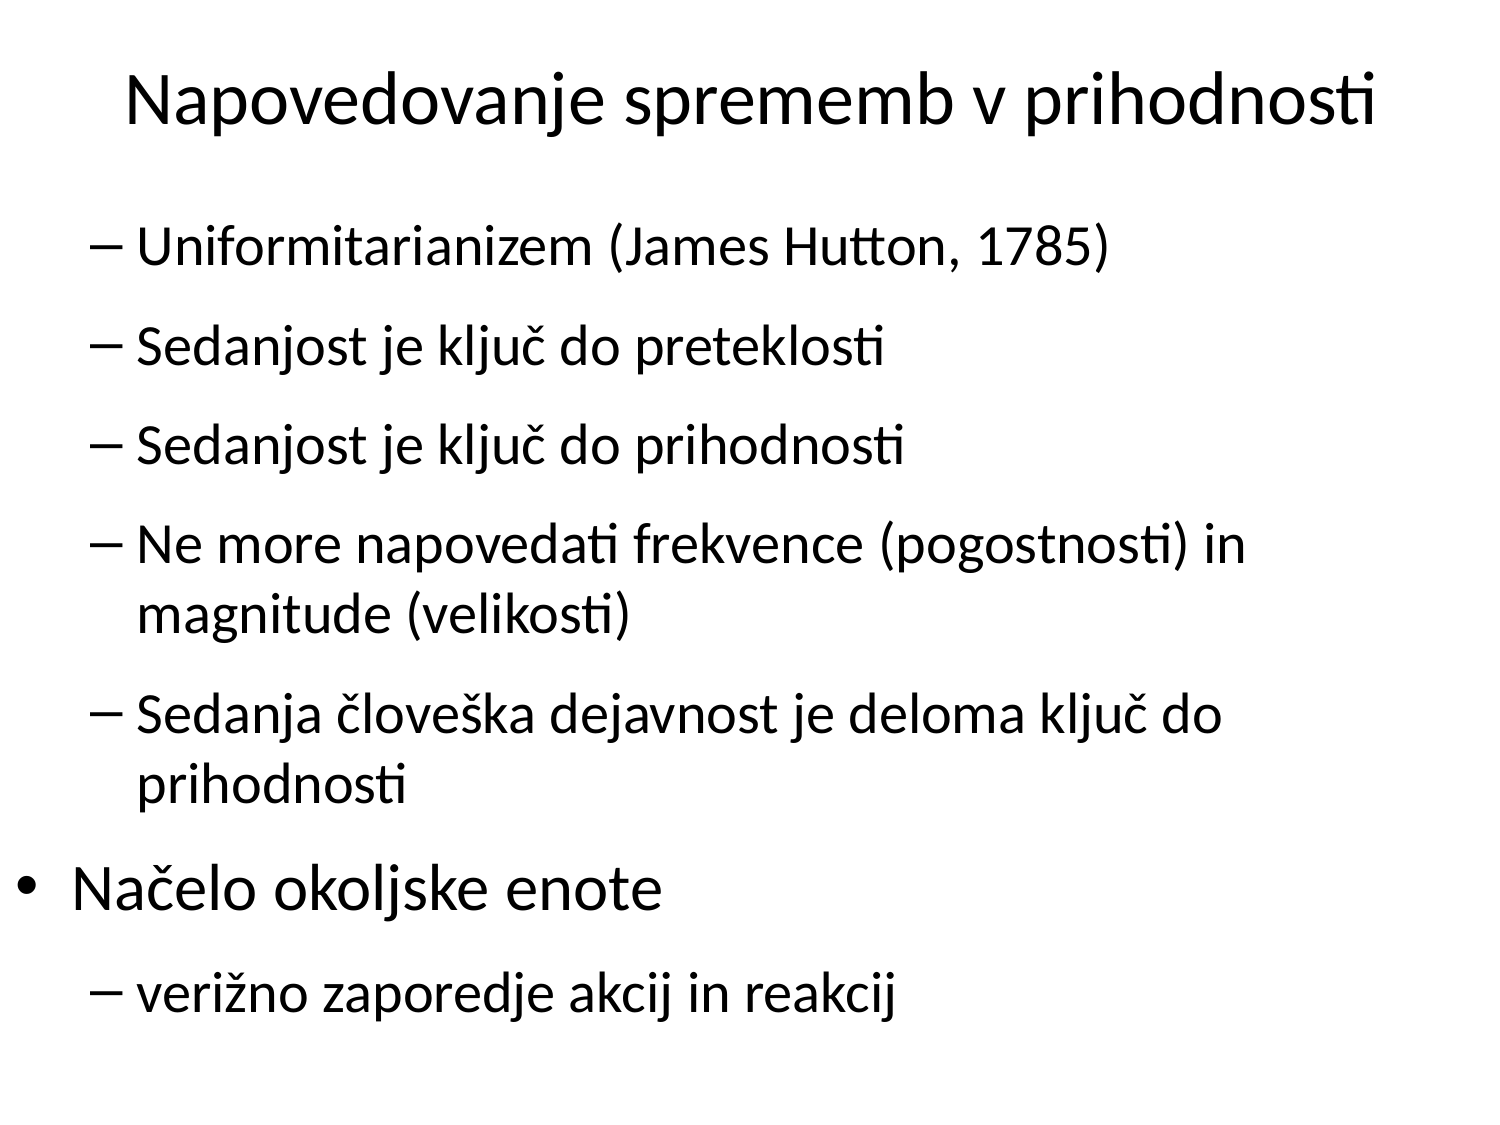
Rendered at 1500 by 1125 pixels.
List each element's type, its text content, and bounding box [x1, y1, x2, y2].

list Uniformitarianizem (James Hutton, 1785) Sedanjost je ključ do preteklosti Sedanjost je ključ do prihodnosti Ne more napovedati frekvence (pogostnosti) in magnitude (velikosti) Sedanja človeška dejavnost je deloma ključ do prihodnosti Načelo okoljske enote verižno zaporedje akcij in reakcij [0, 200, 1500, 1063]
title Napovedovanje sprememb v prihodnosti [76, 0, 1427, 188]
